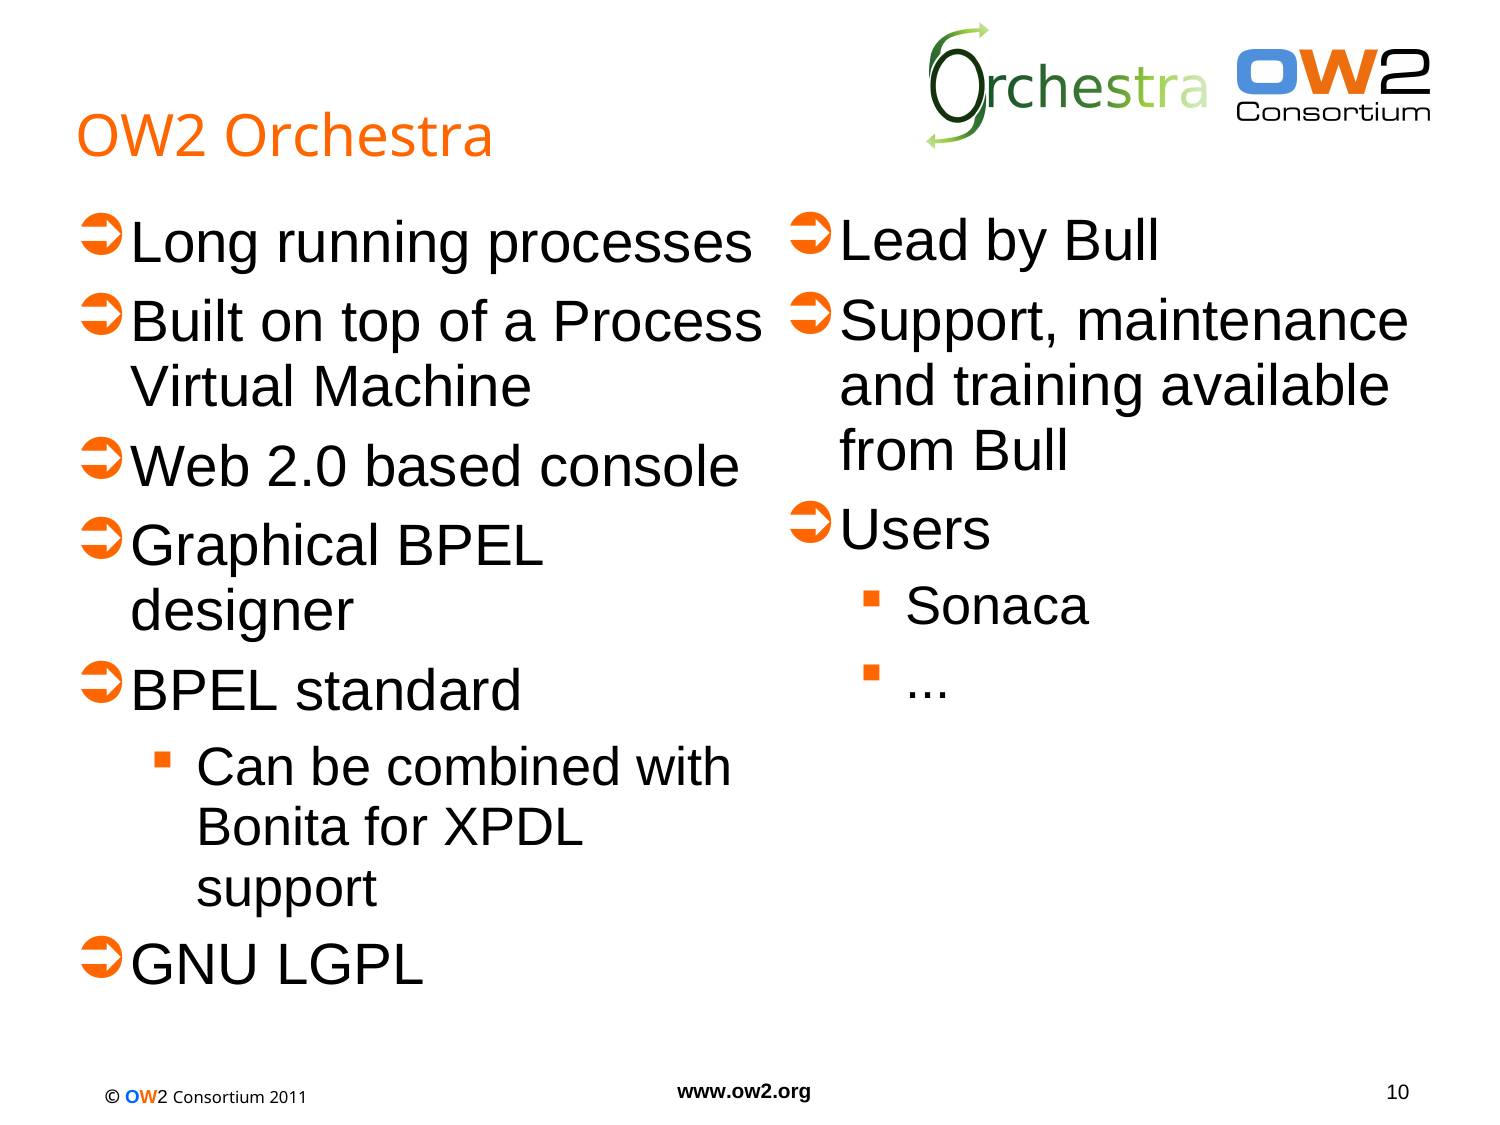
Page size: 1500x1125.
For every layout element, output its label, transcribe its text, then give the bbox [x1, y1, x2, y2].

list Long running processes Built on top of a Process Virtual Machine Web 2.0 based console Graphical BPEL designer BPEL standard Can be combined with Bonita for XPDL support GNU LGPL [74, 209, 768, 998]
picture [915, 11, 1217, 160]
title OW2 Orchestra [75, 52, 1175, 207]
list Lead by Bull Support, maintenance and training available from Bull Users Sonaca ... [784, 208, 1443, 936]
